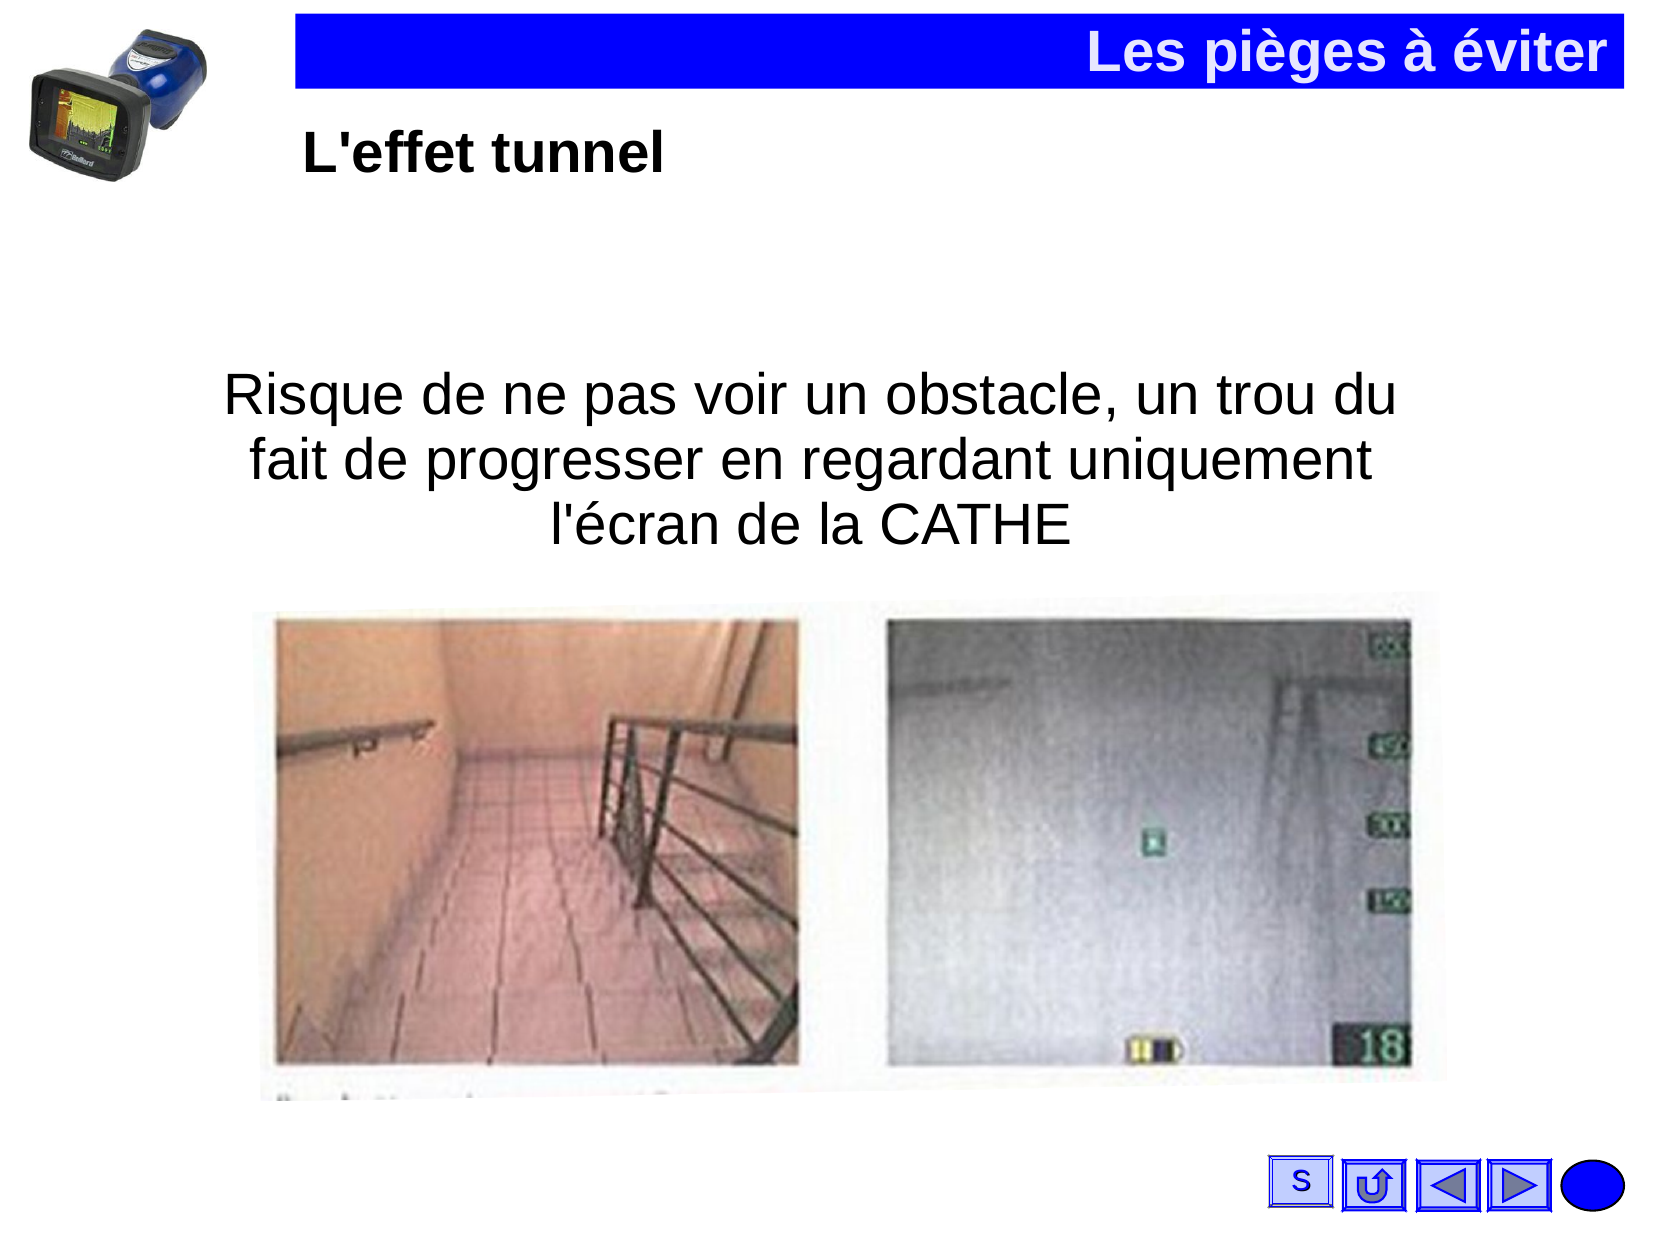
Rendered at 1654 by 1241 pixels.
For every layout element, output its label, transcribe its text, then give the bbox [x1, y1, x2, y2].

text_box L'effet tunnel [287, 112, 682, 193]
text_box Les pièges à éviter [295, 13, 1625, 89]
text_box Risque de ne pas voir un obstacle, un trou du fait de progresser en regardant uniquement l'écran de la CATHE [206, 354, 1418, 591]
text_box [1561, 1160, 1625, 1211]
picture [251, 590, 1447, 1101]
picture [29, 29, 207, 182]
